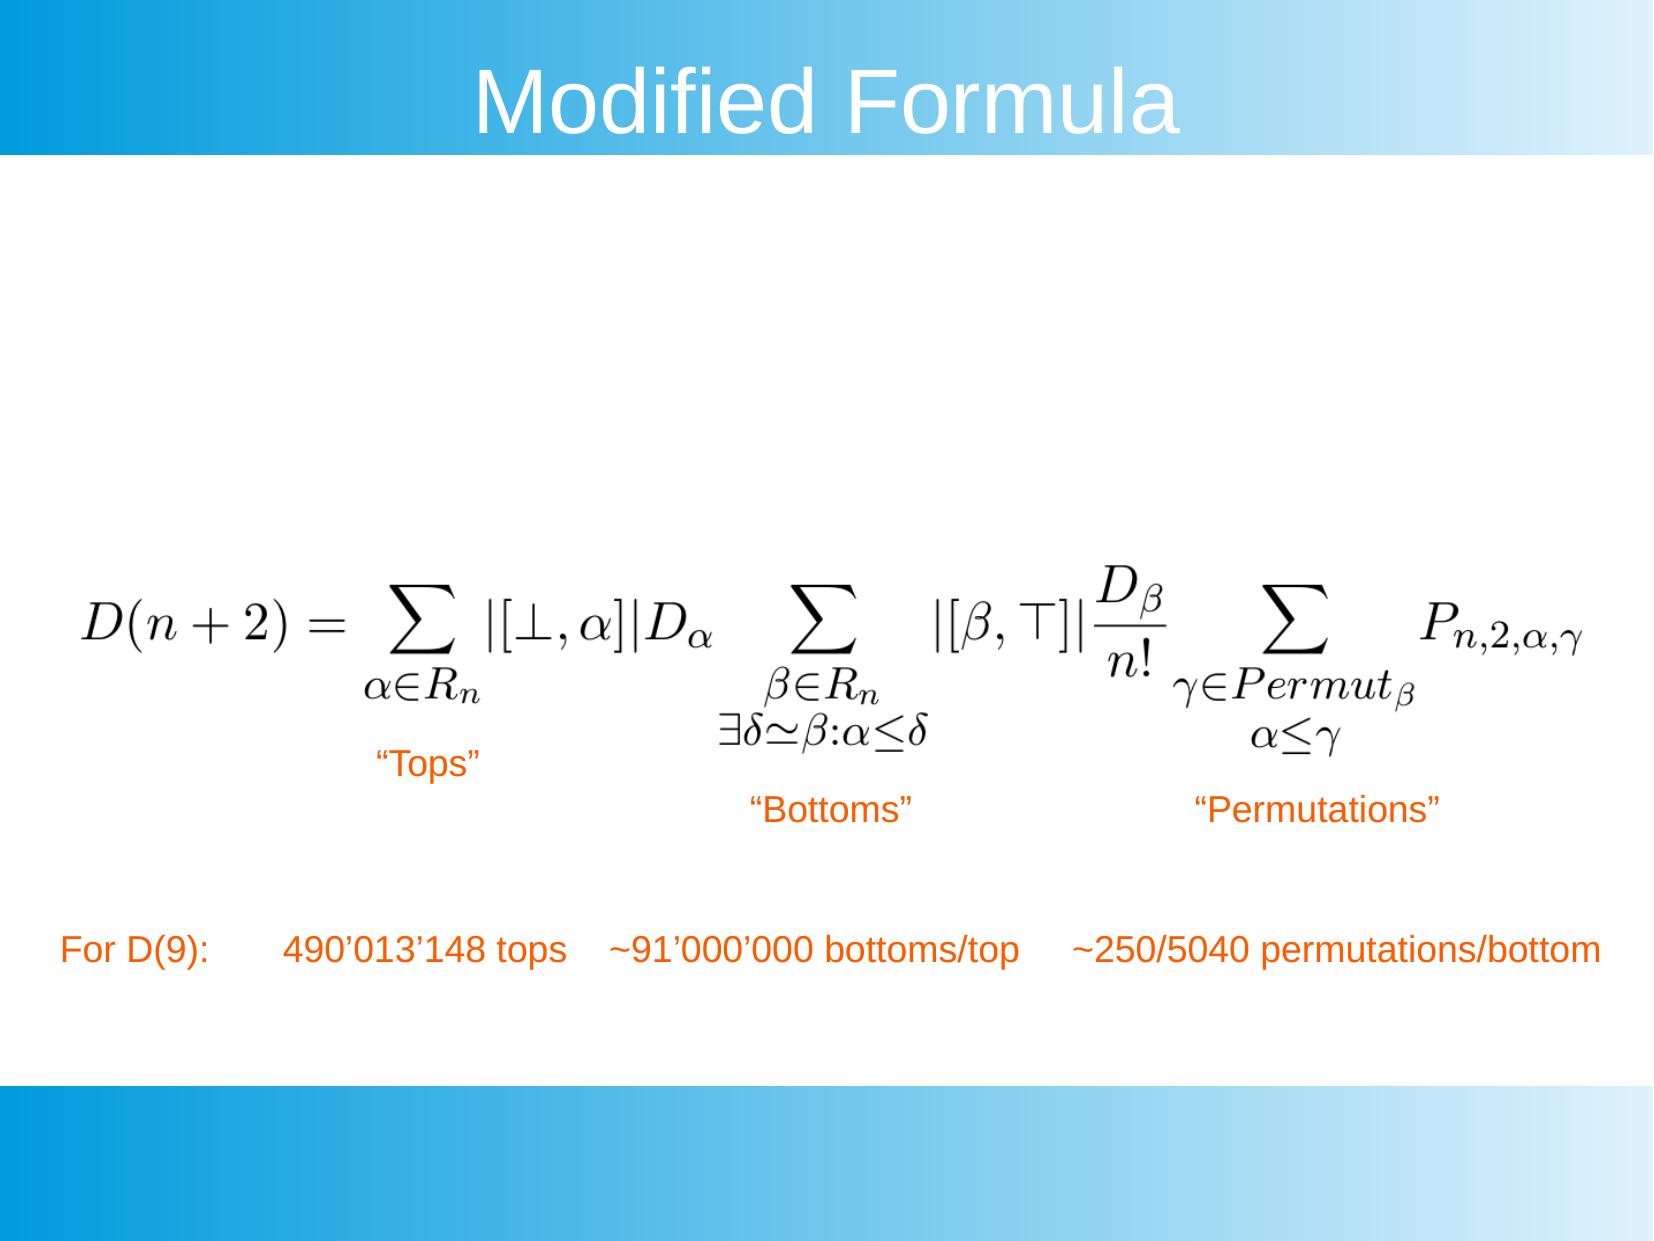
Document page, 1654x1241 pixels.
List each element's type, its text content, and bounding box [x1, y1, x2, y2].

text_box “Bottoms” [735, 781, 928, 839]
title Modified Formula [82, 49, 1571, 155]
text_box For D(9): 490’013’148 tops ~91’000’000 bottoms/top ~250/5040 permutations/bottom [45, 921, 1654, 1021]
text_box “Tops” [361, 735, 496, 792]
text_box “Permutations” [1179, 781, 1456, 839]
picture [63, 535, 1621, 782]
